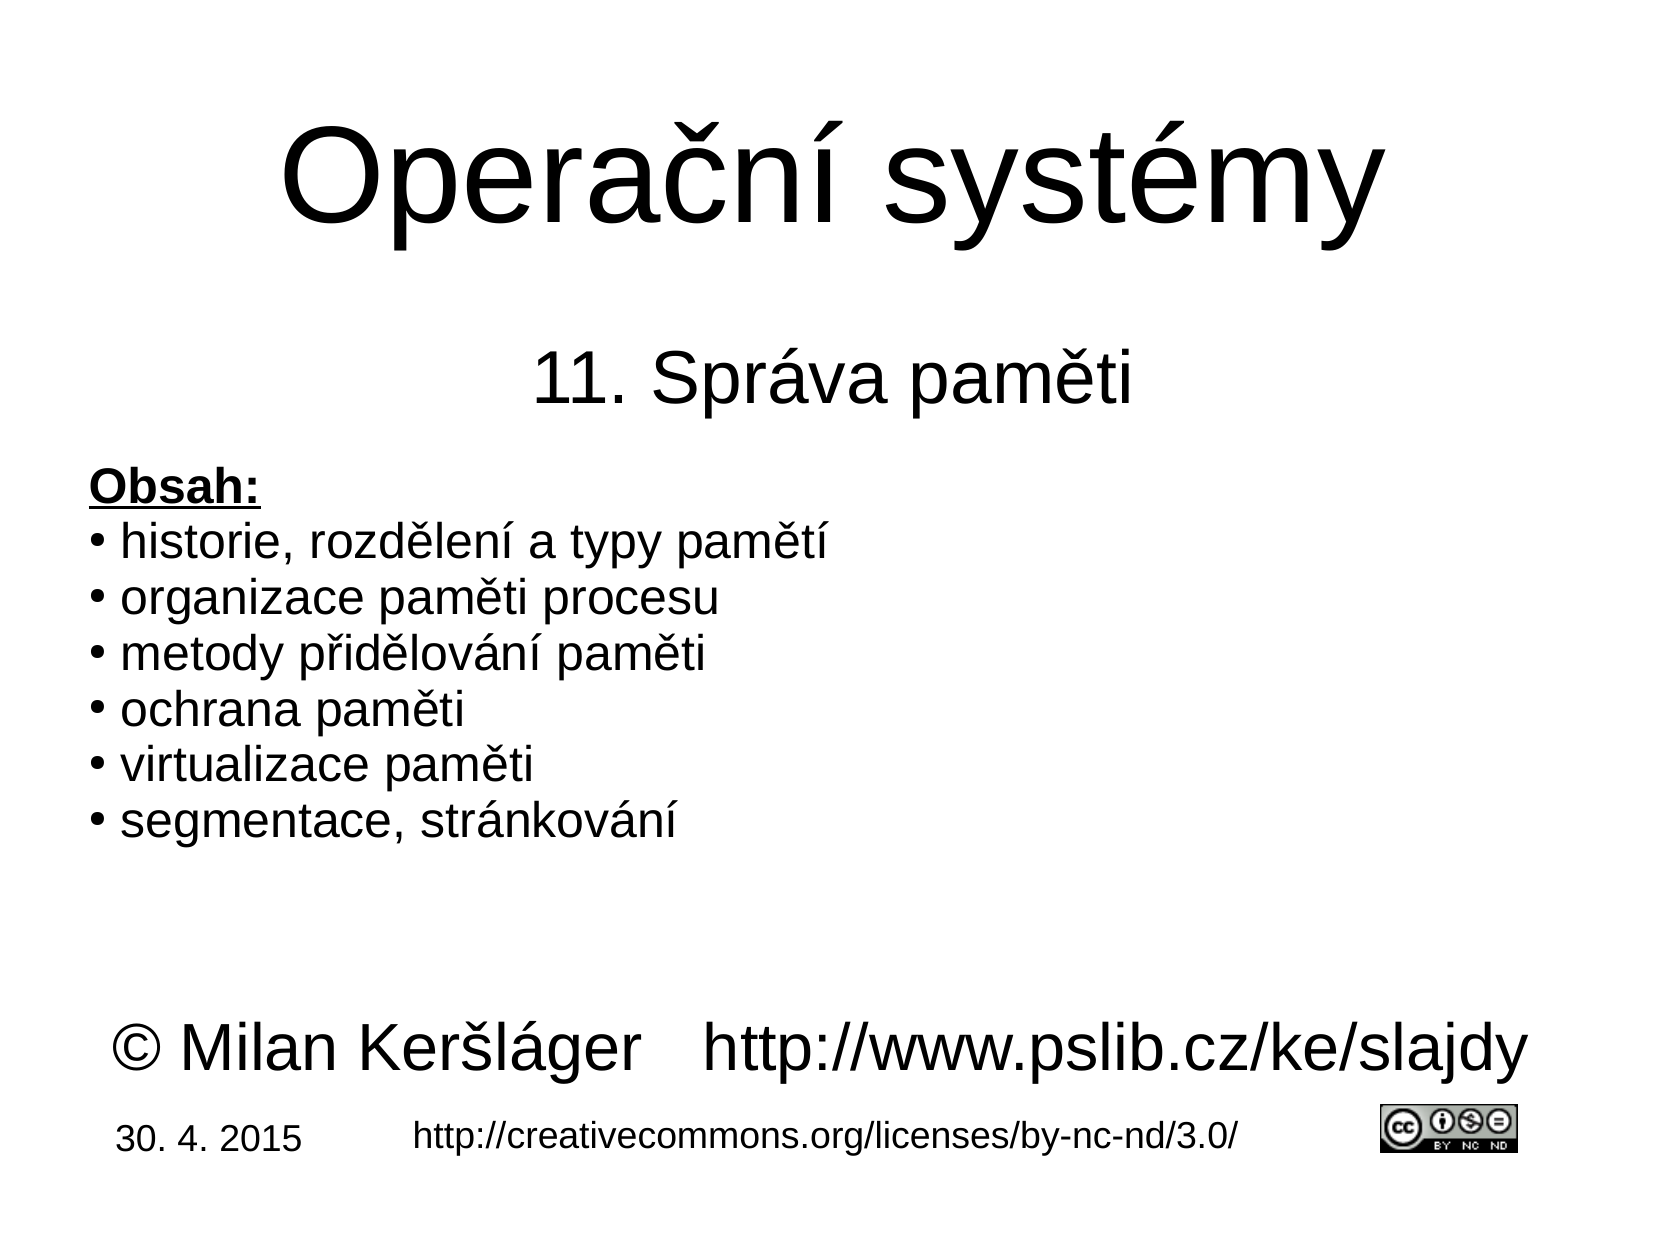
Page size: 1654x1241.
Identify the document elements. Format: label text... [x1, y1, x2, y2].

list © Milan Keršláger http://www.pslib.cz/ke/slajdy [76, 1009, 1565, 1087]
text_box Obsah: historie, rozdělení a typy pamětí organizace paměti procesu metody přidělování paměti ochrana paměti virtualizace paměti segmentace, stránkování [73, 449, 1580, 857]
picture [1380, 1104, 1518, 1153]
title Operační systémy 11. Správa paměti [88, 56, 1577, 449]
text_box 30. 4. 2015 [100, 1109, 337, 1167]
text_box http://creativecommons.org/licenses/by-nc-nd/3.0/ [339, 1107, 1313, 1165]
